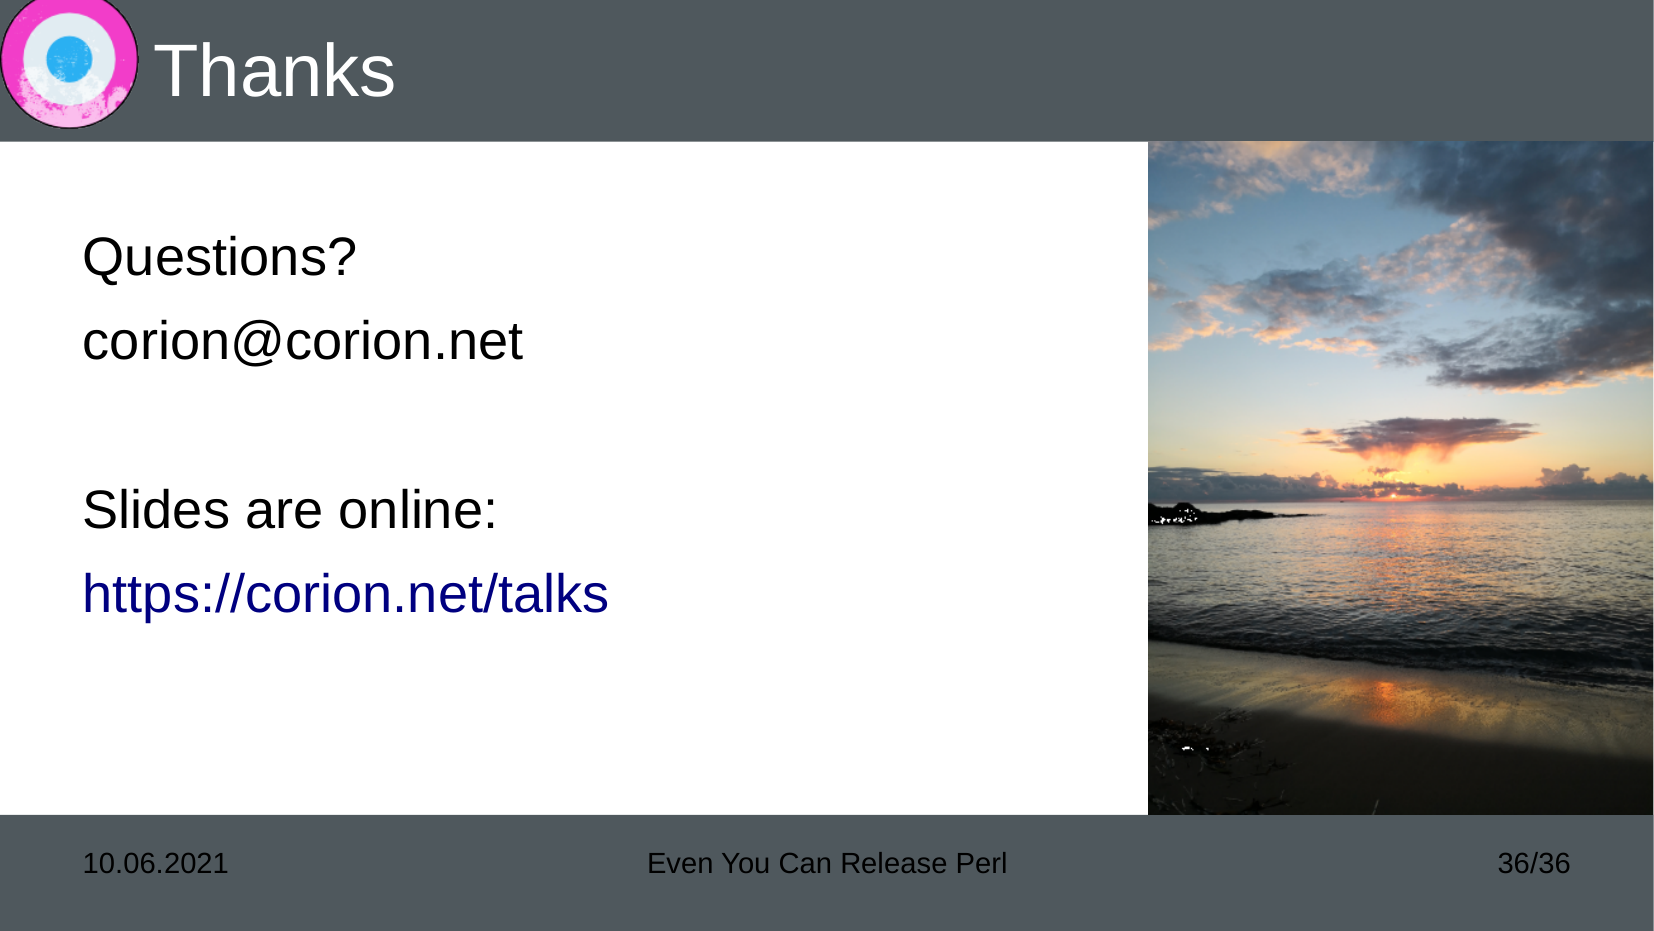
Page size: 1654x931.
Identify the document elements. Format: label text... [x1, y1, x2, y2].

title Thanks [153, 5, 1654, 136]
list Questions? corion@corion.net Slides are online: https://corion.net/talks [82, 141, 809, 815]
picture [0, 0, 228, 148]
picture [1148, 141, 1654, 815]
